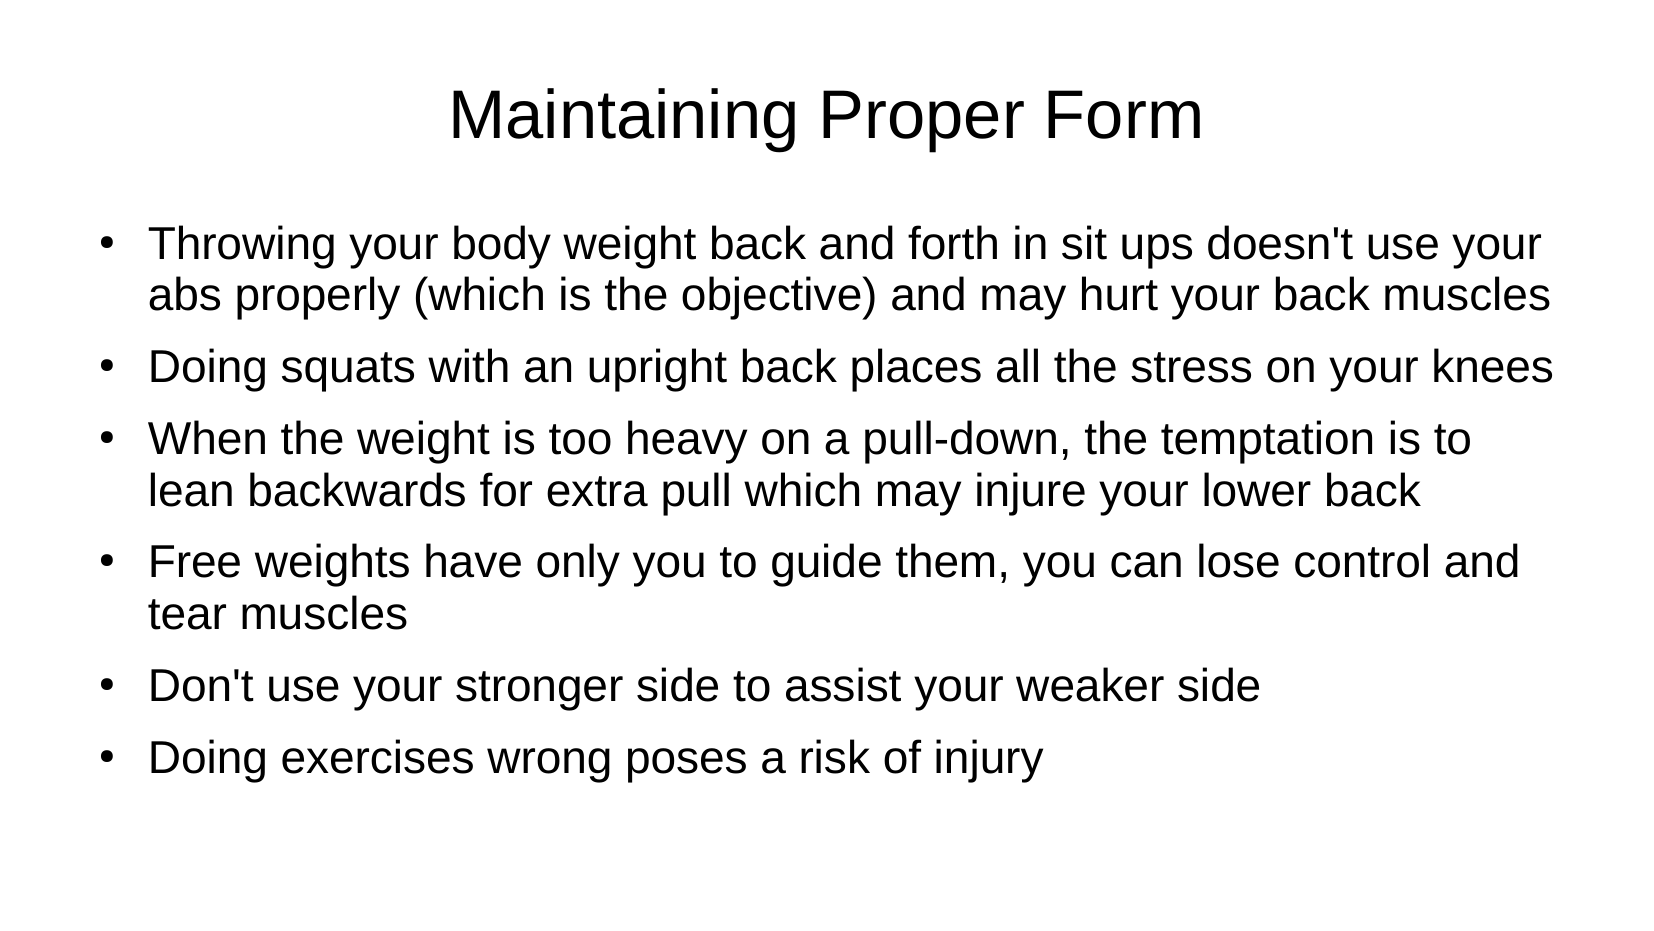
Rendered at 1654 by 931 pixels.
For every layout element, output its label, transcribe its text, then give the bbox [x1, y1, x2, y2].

list Throwing your body weight back and forth in sit ups doesn't use your abs properly (which is the objective) and may hurt your back muscles Doing squats with an upright back places all the stress on your knees When the weight is too heavy on a pull-down, the temptation is to lean backwards for extra pull which may injure your lower back Free weights have only you to guide them, you can lose control and tear muscles Don't use your stronger side to assist your weaker side Doing exercises wrong poses a risk of injury [82, 217, 1571, 875]
title Maintaining Proper Form [82, 37, 1571, 193]
